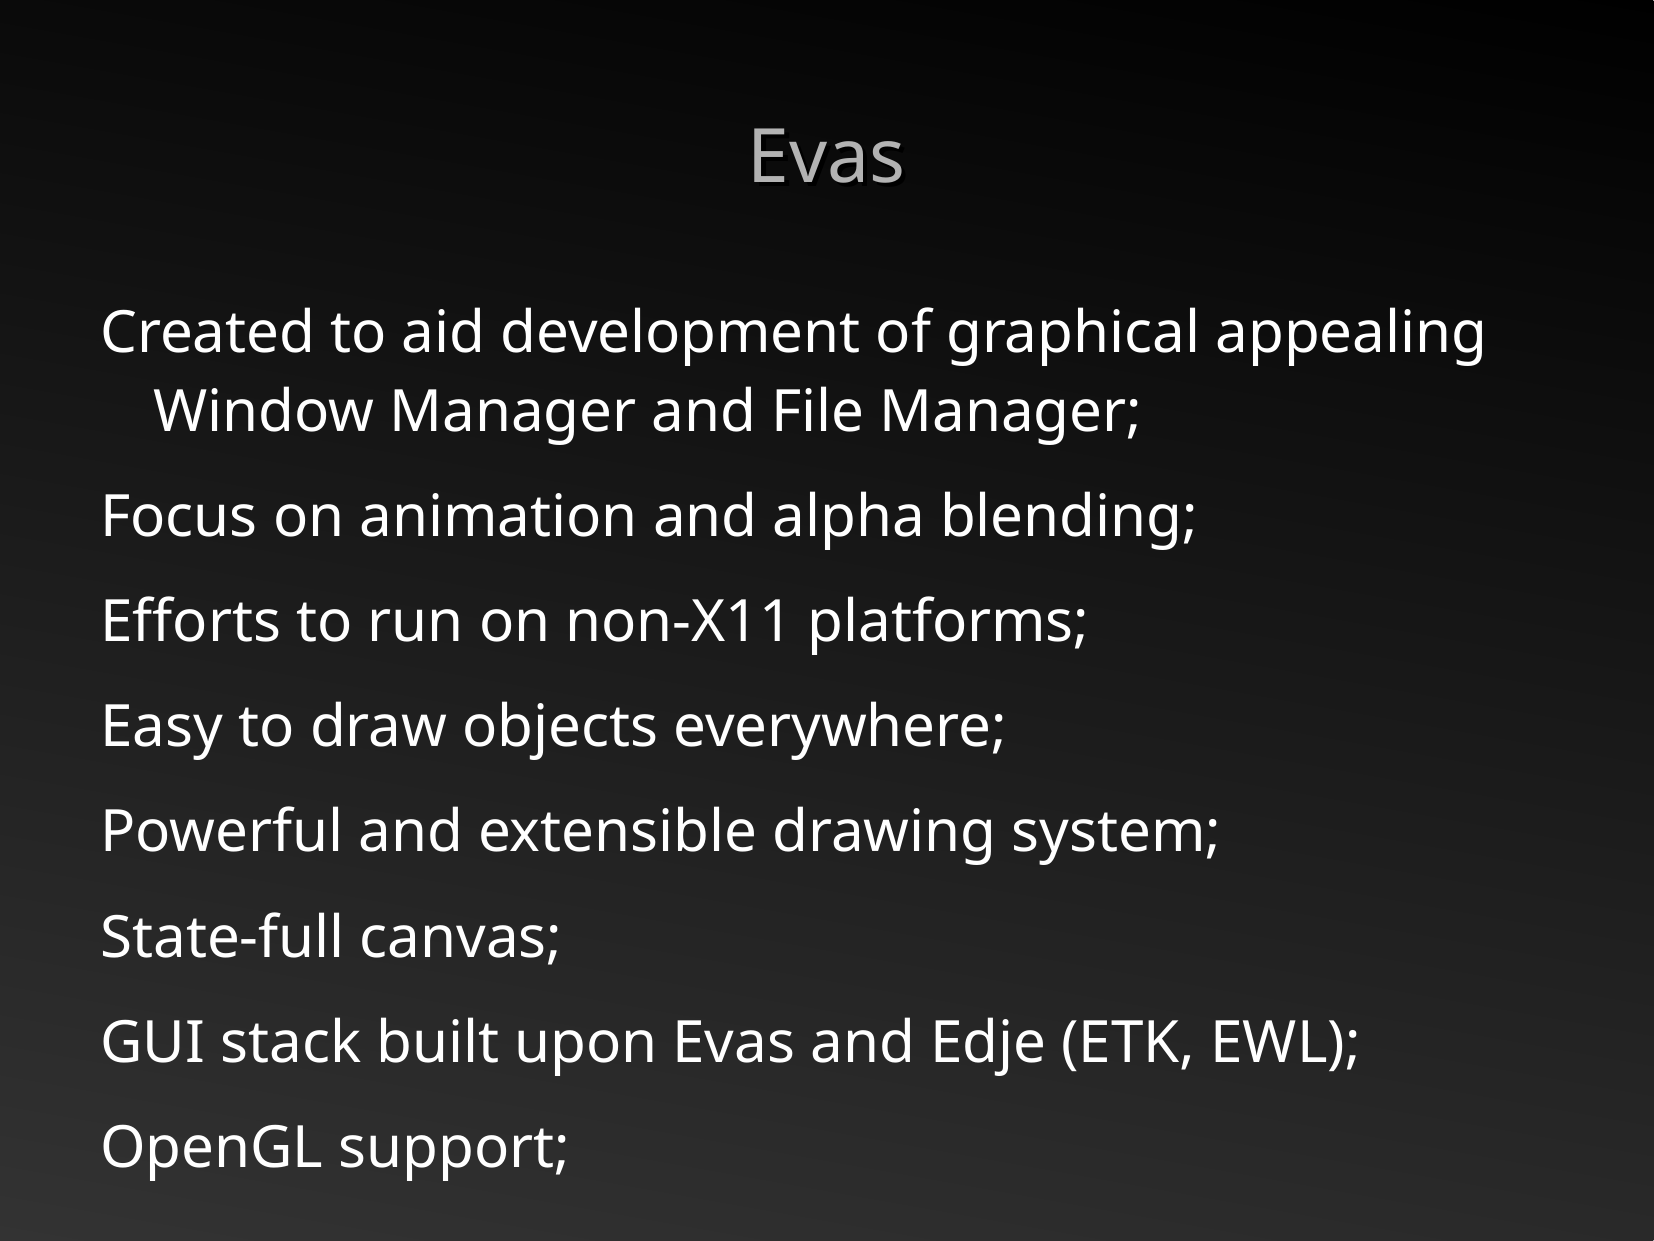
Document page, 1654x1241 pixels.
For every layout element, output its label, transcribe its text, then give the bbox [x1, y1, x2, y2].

list Created to aid development of graphical appealing Window Manager and File Manager; Focus on animation and alpha blending; Efforts to run on non-X11 platforms; Easy to draw objects everywhere; Powerful and extensible drawing system; State-full canvas; GUI stack built upon Evas and Edje (ETK, EWL); OpenGL support; [82, 290, 1571, 1109]
title Evas [82, 49, 1571, 257]
